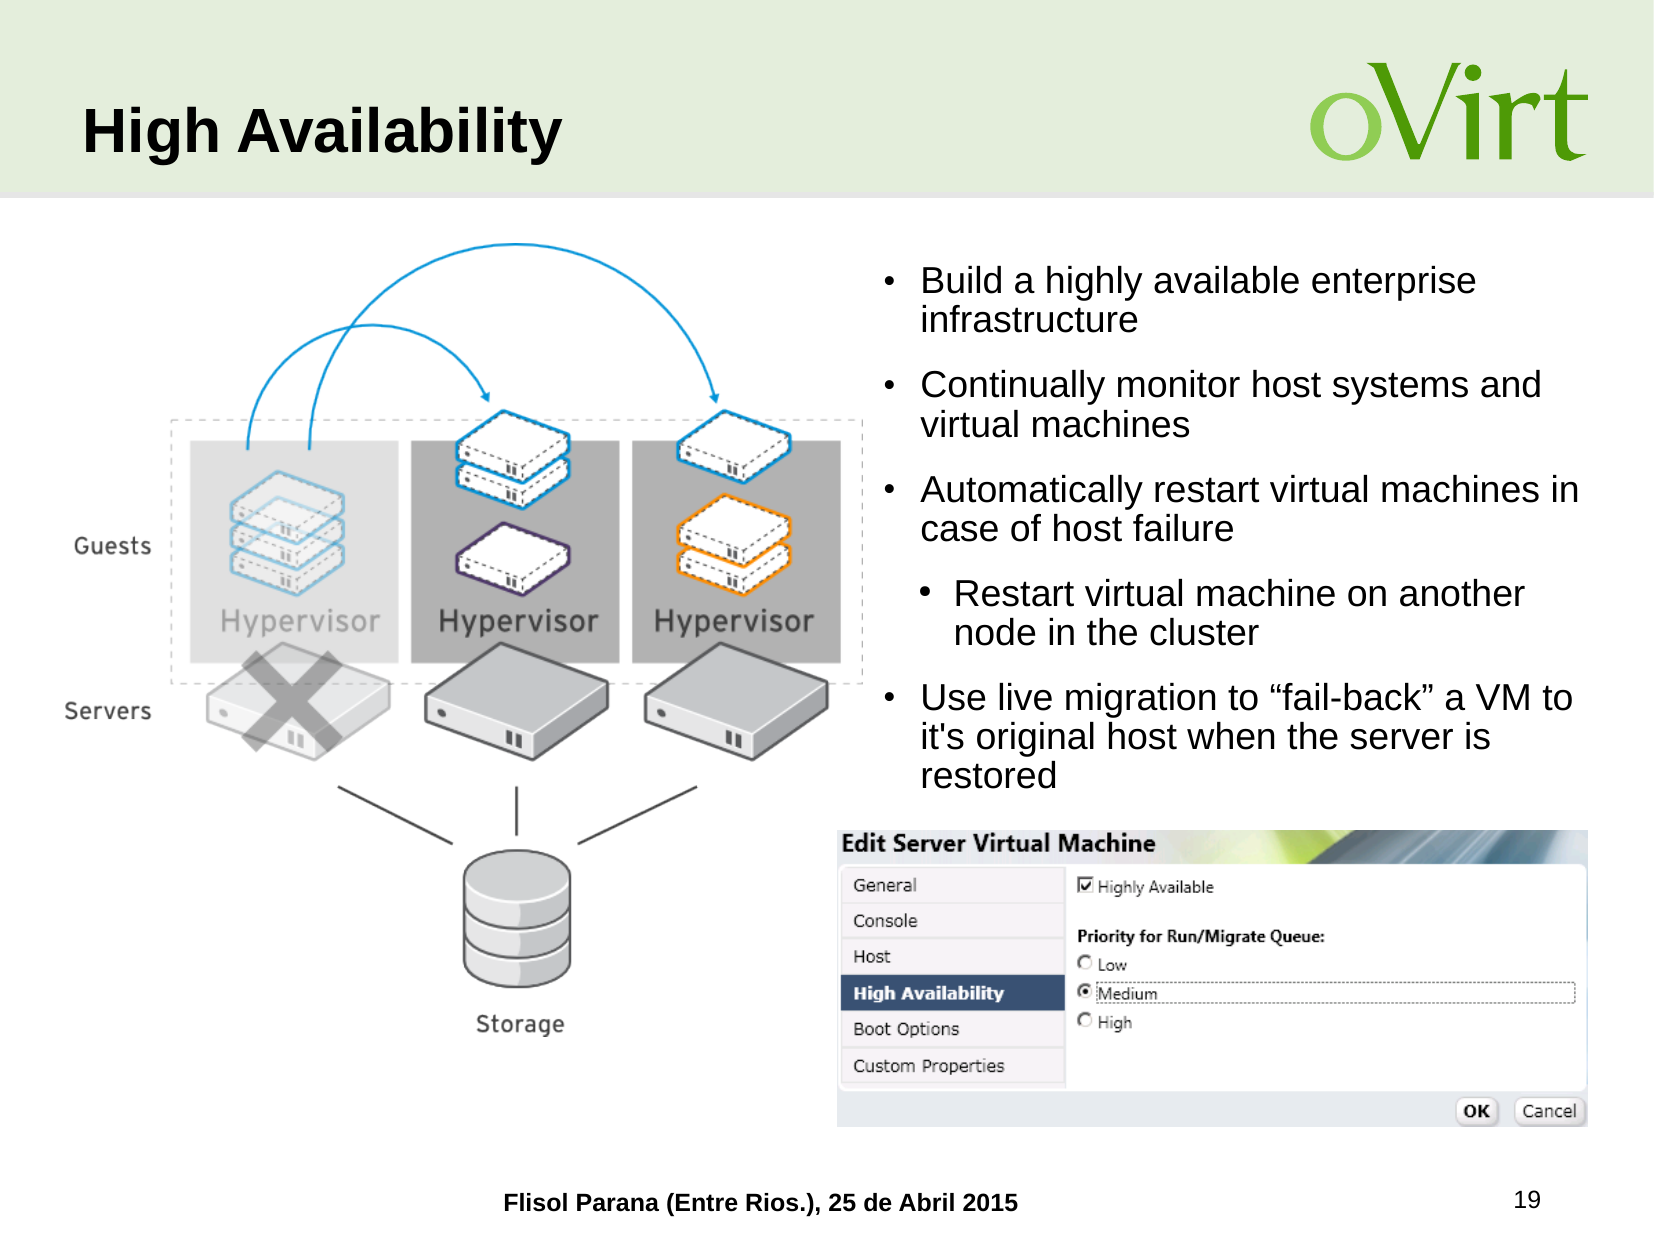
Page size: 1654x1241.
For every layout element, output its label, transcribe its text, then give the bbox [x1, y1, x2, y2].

title High Availability [82, 37, 1571, 226]
picture [65, 243, 1588, 1127]
text_box Build a highly available enterprise infrastructure Continually monitor host systems and virtual machines Automatically restart virtual machines in case of host failure Restart virtual machine on another node in the cluster Use live migration to “fail-back” a VM to it's original host when the server is restored [868, 255, 1627, 804]
